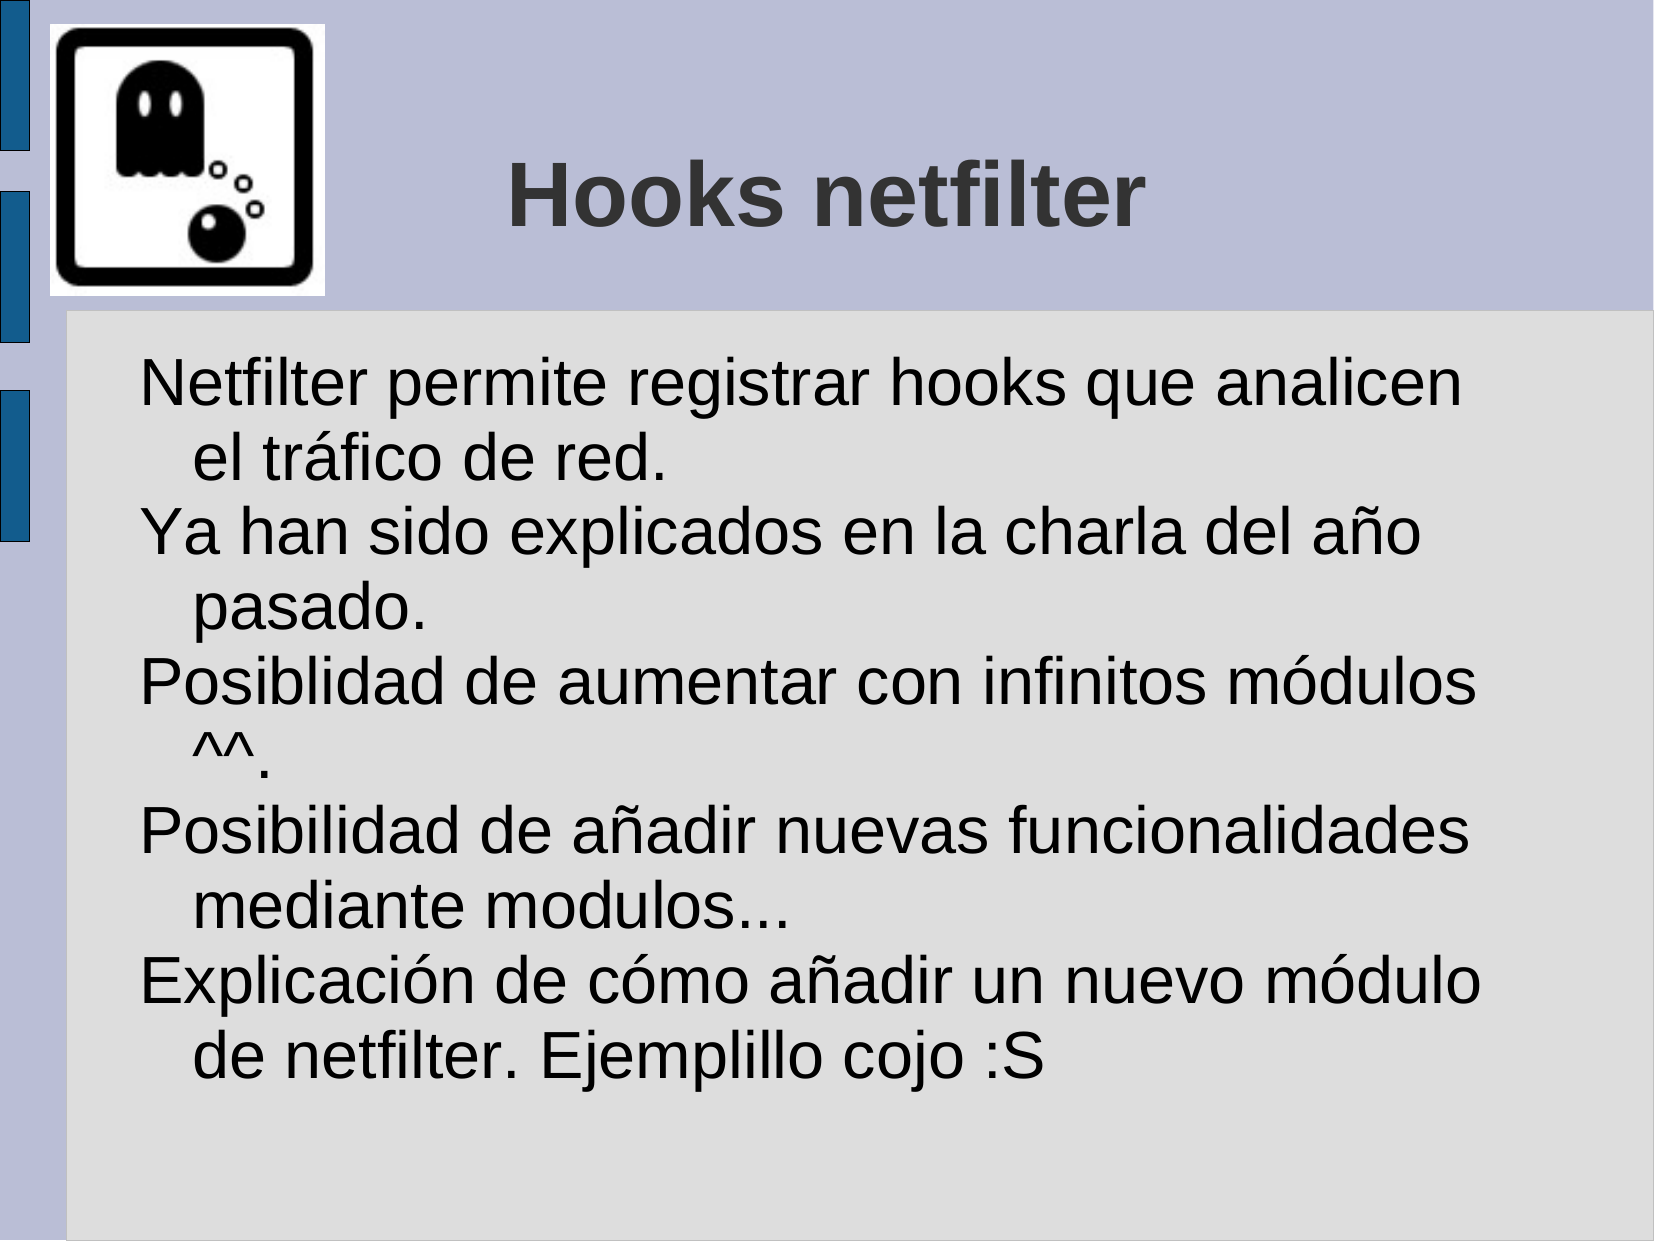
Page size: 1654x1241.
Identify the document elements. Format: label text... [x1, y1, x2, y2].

title Hooks netfilter [121, 91, 1534, 299]
list Netfilter permite registrar hooks que analicen el tráfico de red. Ya han sido explicados en la charla del año pasado. Posiblidad de aumentar con infinitos módulos ^^. Posibilidad de añadir nuevas funcionalidades mediante modulos... Explicación de cómo añadir un nuevo módulo de netfilter. Ejemplillo cojo :S [121, 344, 1534, 1127]
picture [50, 24, 325, 296]
